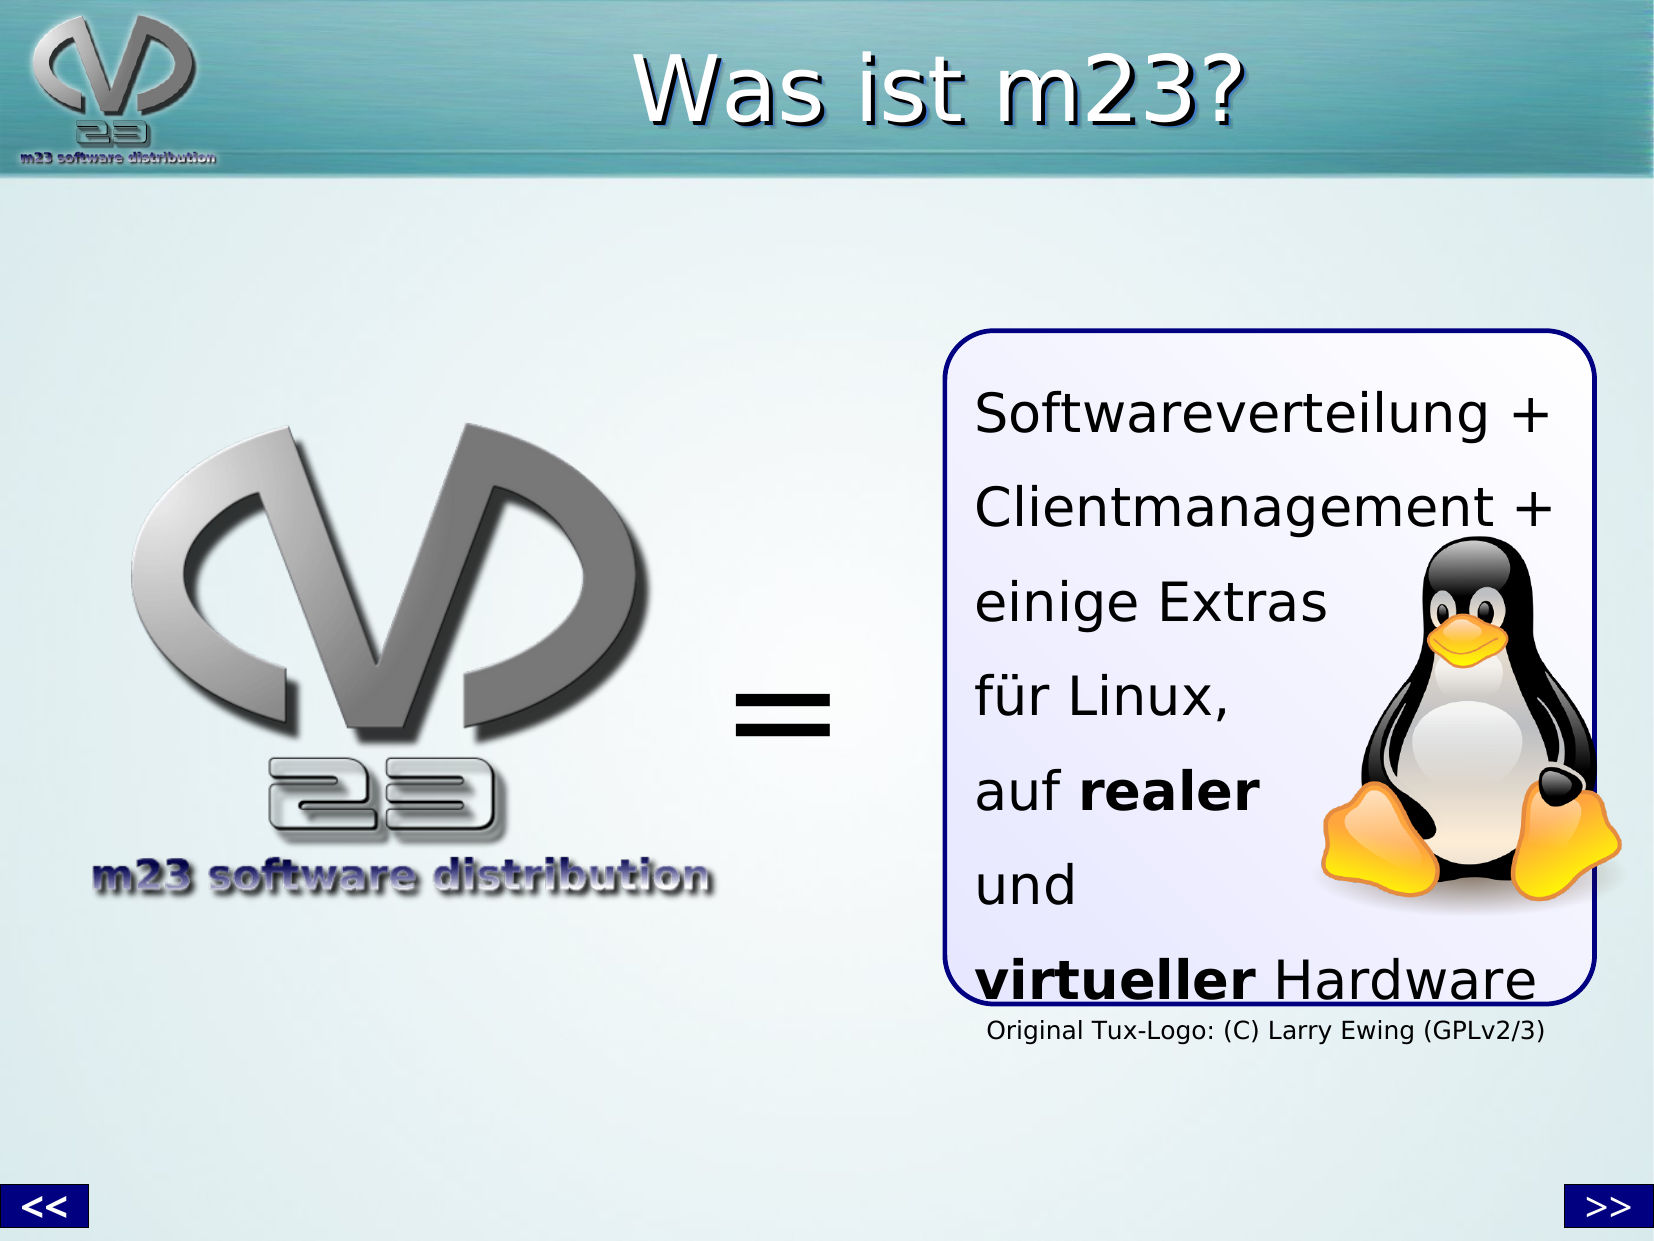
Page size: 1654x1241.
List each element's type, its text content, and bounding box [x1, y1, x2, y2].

text_box [944, 330, 1595, 1004]
text_box Softwareverteilung + Clientmanagement + einige Extras für Linux, auf realer und virtueller Hardware [974, 366, 1565, 997]
text_box Original Tux-Logo: (C) Larry Ewing (GPLv2/3) [986, 1008, 1554, 1040]
picture [0, 0, 1654, 1241]
text_box = [727, 579, 839, 755]
title Was ist m23? [224, 2, 1654, 178]
